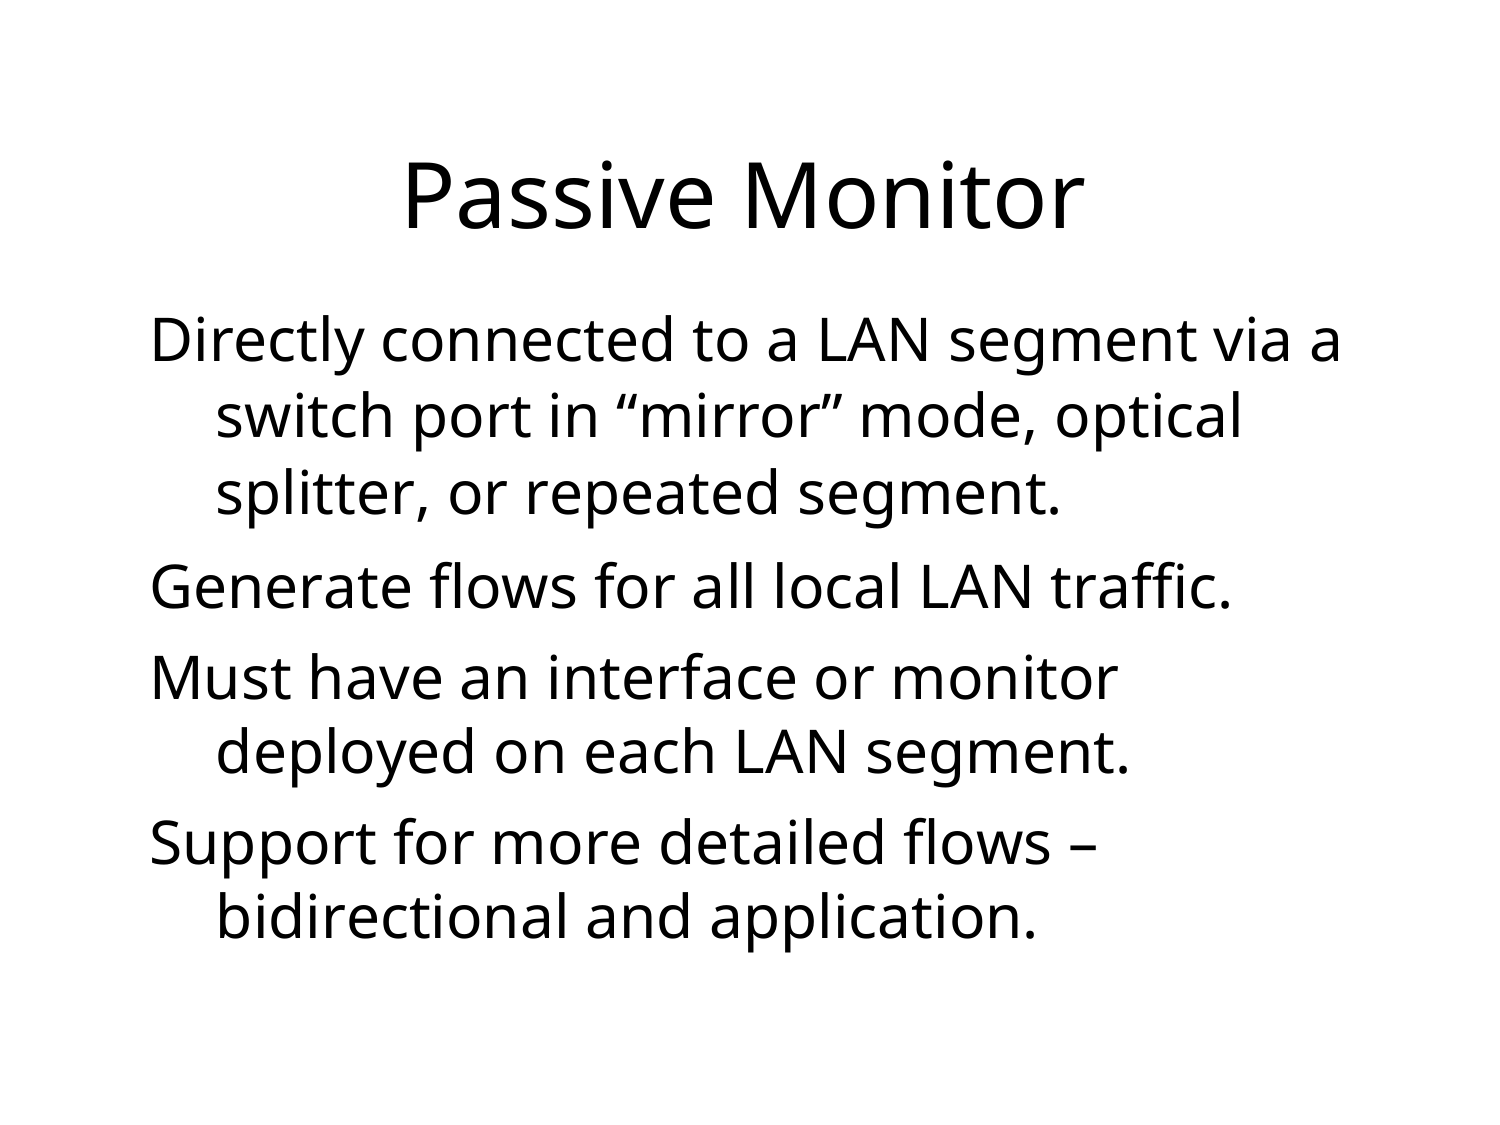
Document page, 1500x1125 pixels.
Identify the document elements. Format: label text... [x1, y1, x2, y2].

list Directly connected to a LAN segment via a switch port in “mirror” mode, optical splitter, or repeated segment. Generate flows for all local LAN traffic. Must have an interface or monitor deployed on each LAN segment. Support for more detailed flows – bidirectional and application. [135, 291, 1411, 956]
title Passive Monitor [112, 62, 1388, 325]
